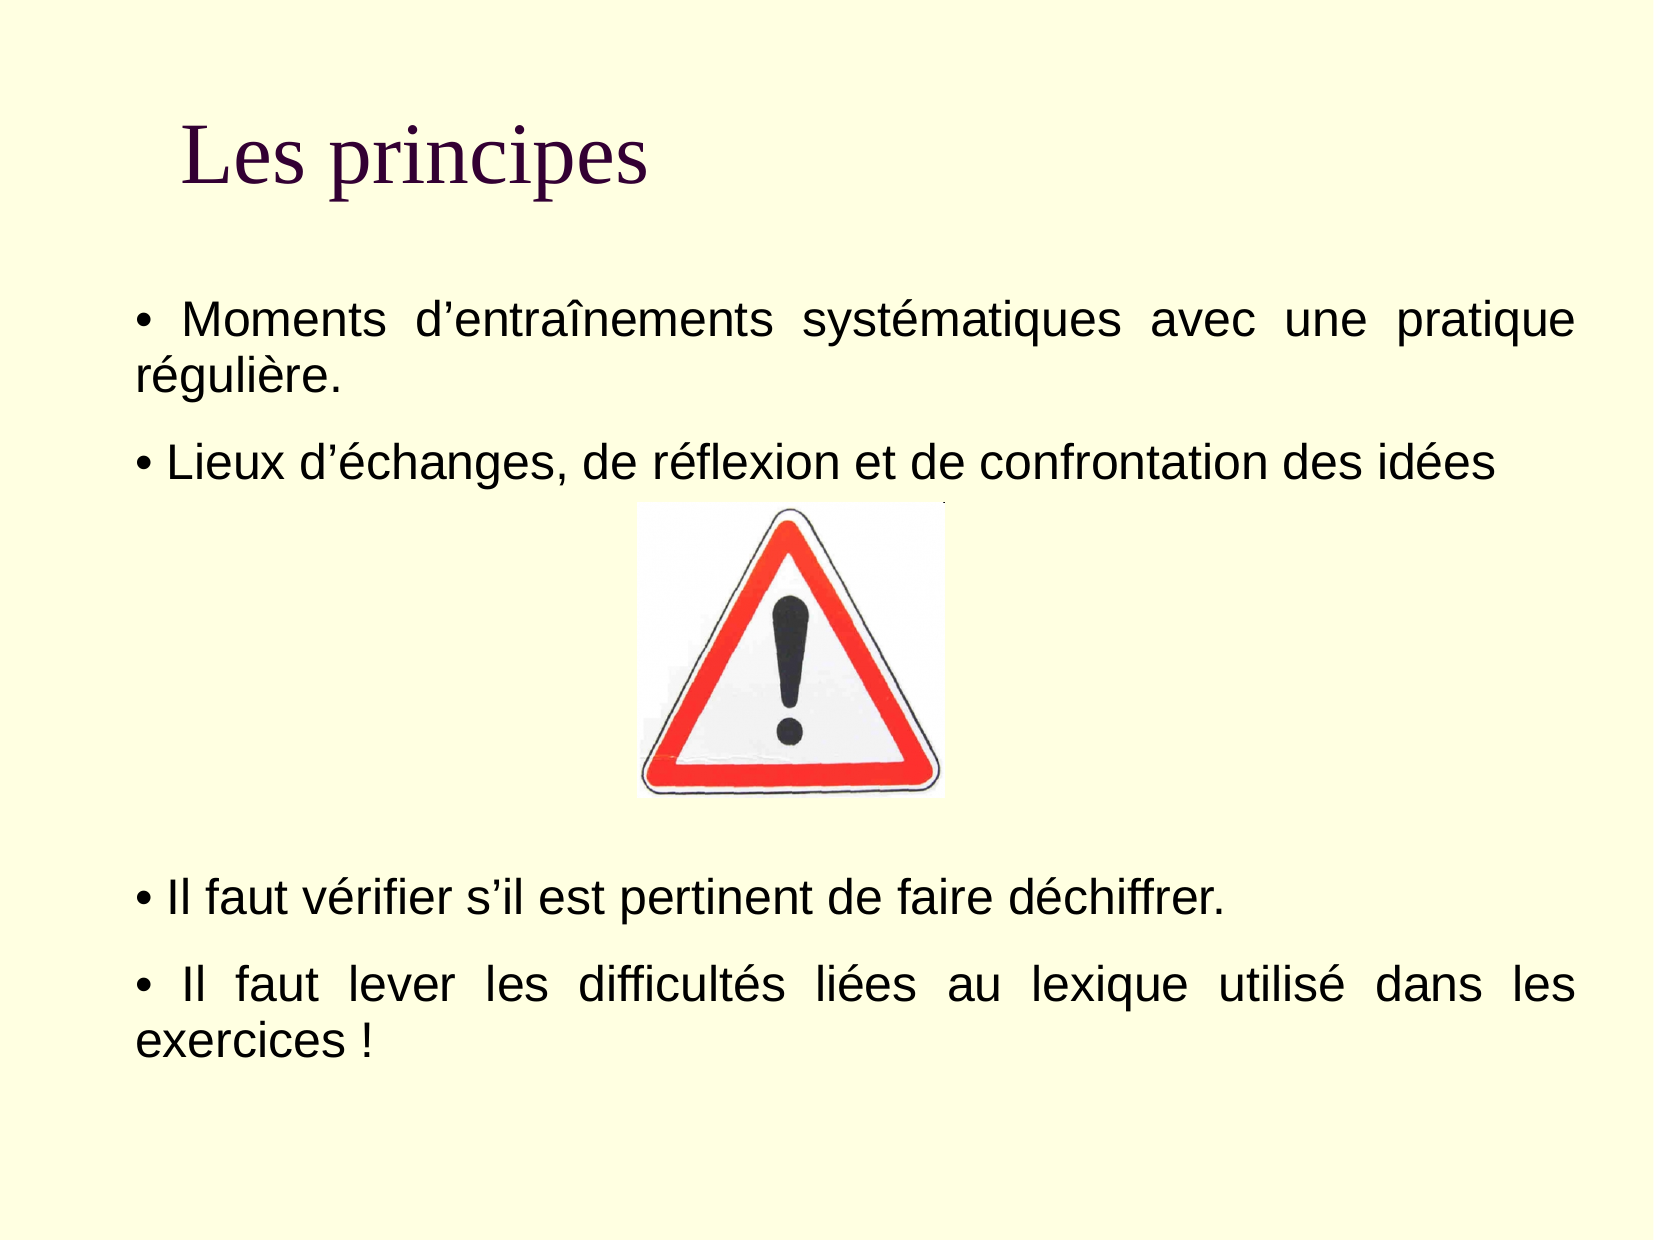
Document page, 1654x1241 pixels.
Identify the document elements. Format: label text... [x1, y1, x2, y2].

picture [637, 502, 945, 798]
text_box Moments d’entraînements systématiques avec une pratique régulière. Lieux d’échanges, de réflexion et de confrontation des idées Il faut vérifier s’il est pertinent de faire déchiffrer. Il faut lever les difficultés liées au lexique utilisé dans les exercices ! [120, 283, 1593, 1076]
text_box Les principes [165, 50, 1571, 258]
